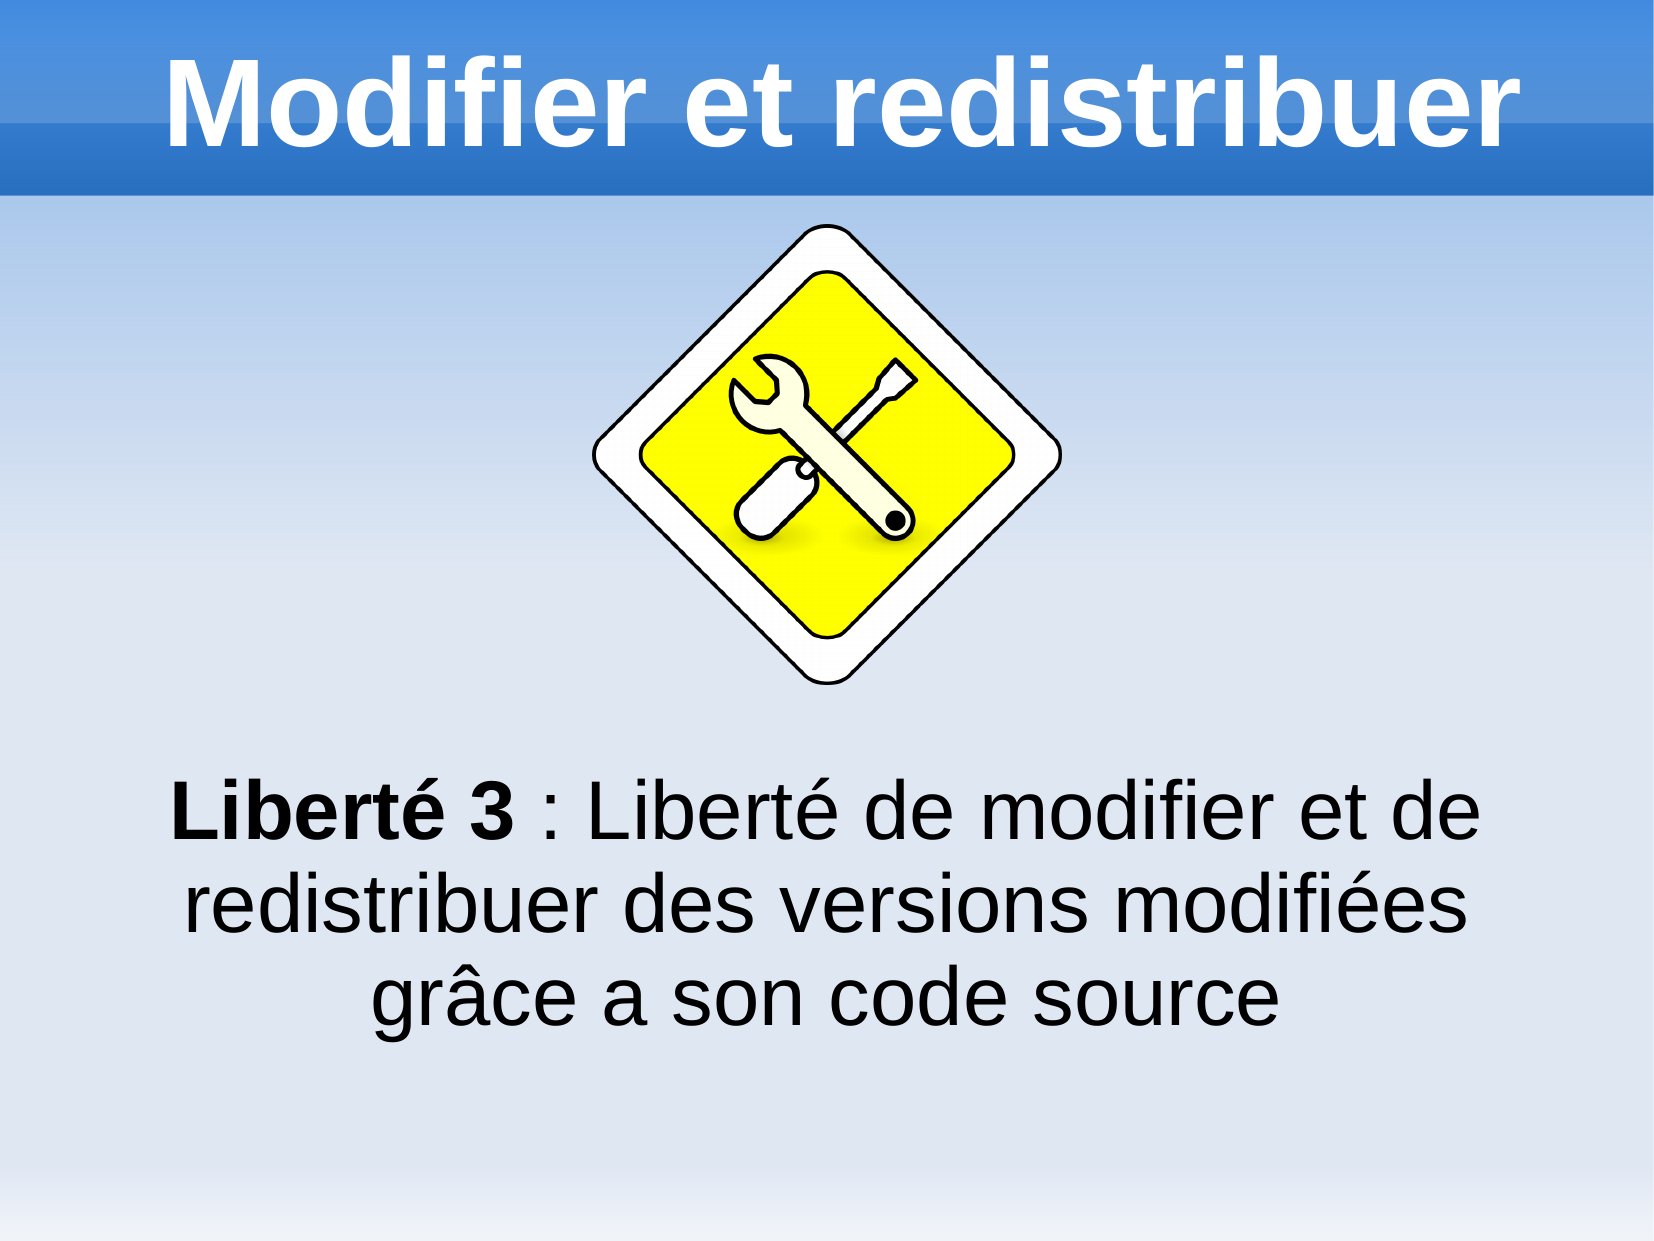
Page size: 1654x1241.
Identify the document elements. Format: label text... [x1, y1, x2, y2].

text_box Liberté 3 : Liberté de modifier et de redistribuer des versions modifiées grâce a son code source [99, 756, 1555, 1086]
title Modifier et redistribuer [76, 0, 1565, 208]
picture [0, 0, 1654, 1241]
